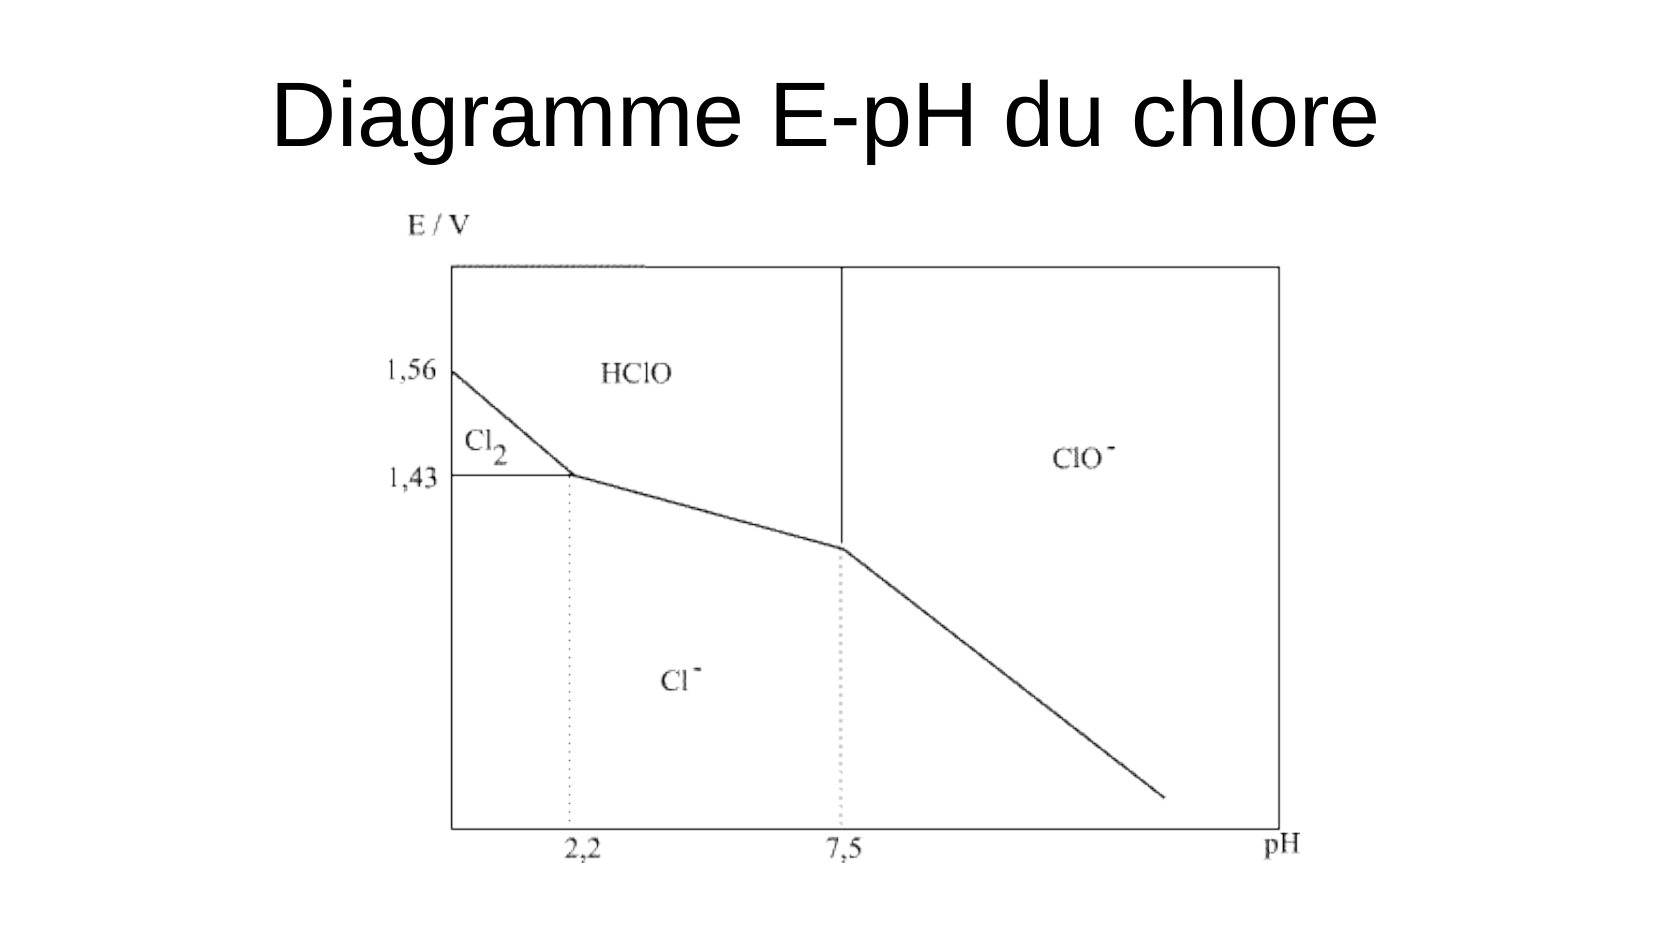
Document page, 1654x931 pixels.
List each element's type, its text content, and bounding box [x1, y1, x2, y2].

picture [389, 213, 1300, 863]
title Diagramme E-pH du chlore [82, 37, 1571, 193]
